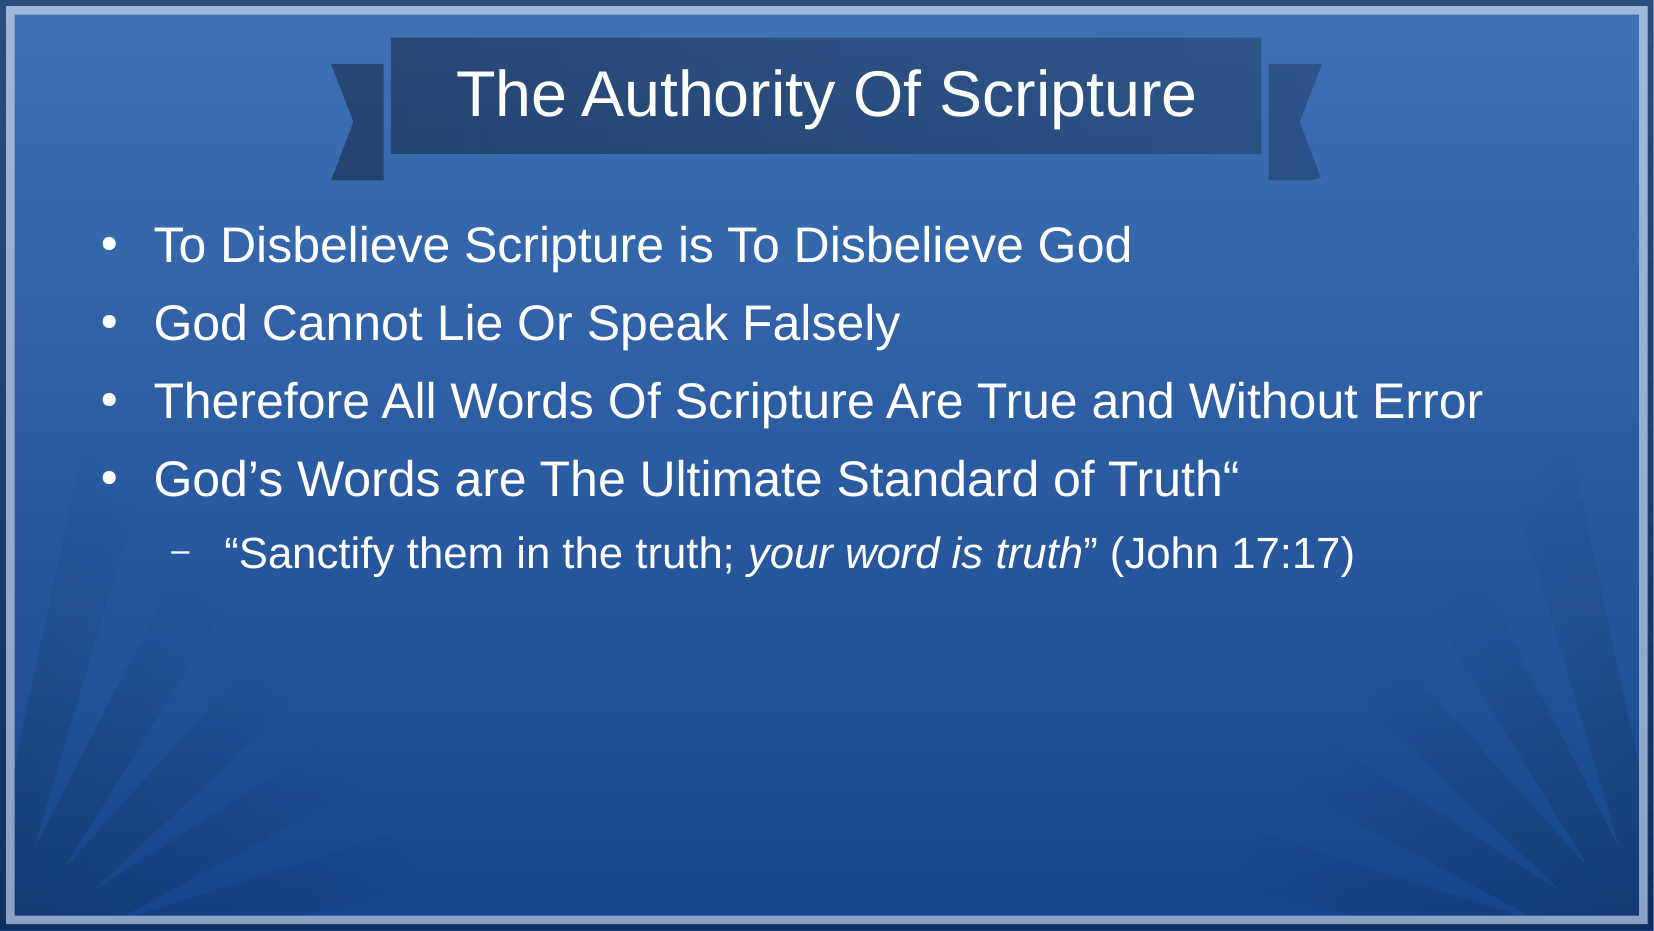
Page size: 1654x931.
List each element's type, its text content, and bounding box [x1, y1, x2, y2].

list To Disbelieve Scripture is To Disbelieve God God Cannot Lie Or Speak Falsely Therefore All Words Of Scripture Are True and Without Error God’s Words are The Ultimate Standard of Truth“ “Sanctify them in the truth; your word is truth” (John 17:17) [82, 217, 1571, 758]
title The Authority Of Scripture [389, 35, 1264, 154]
